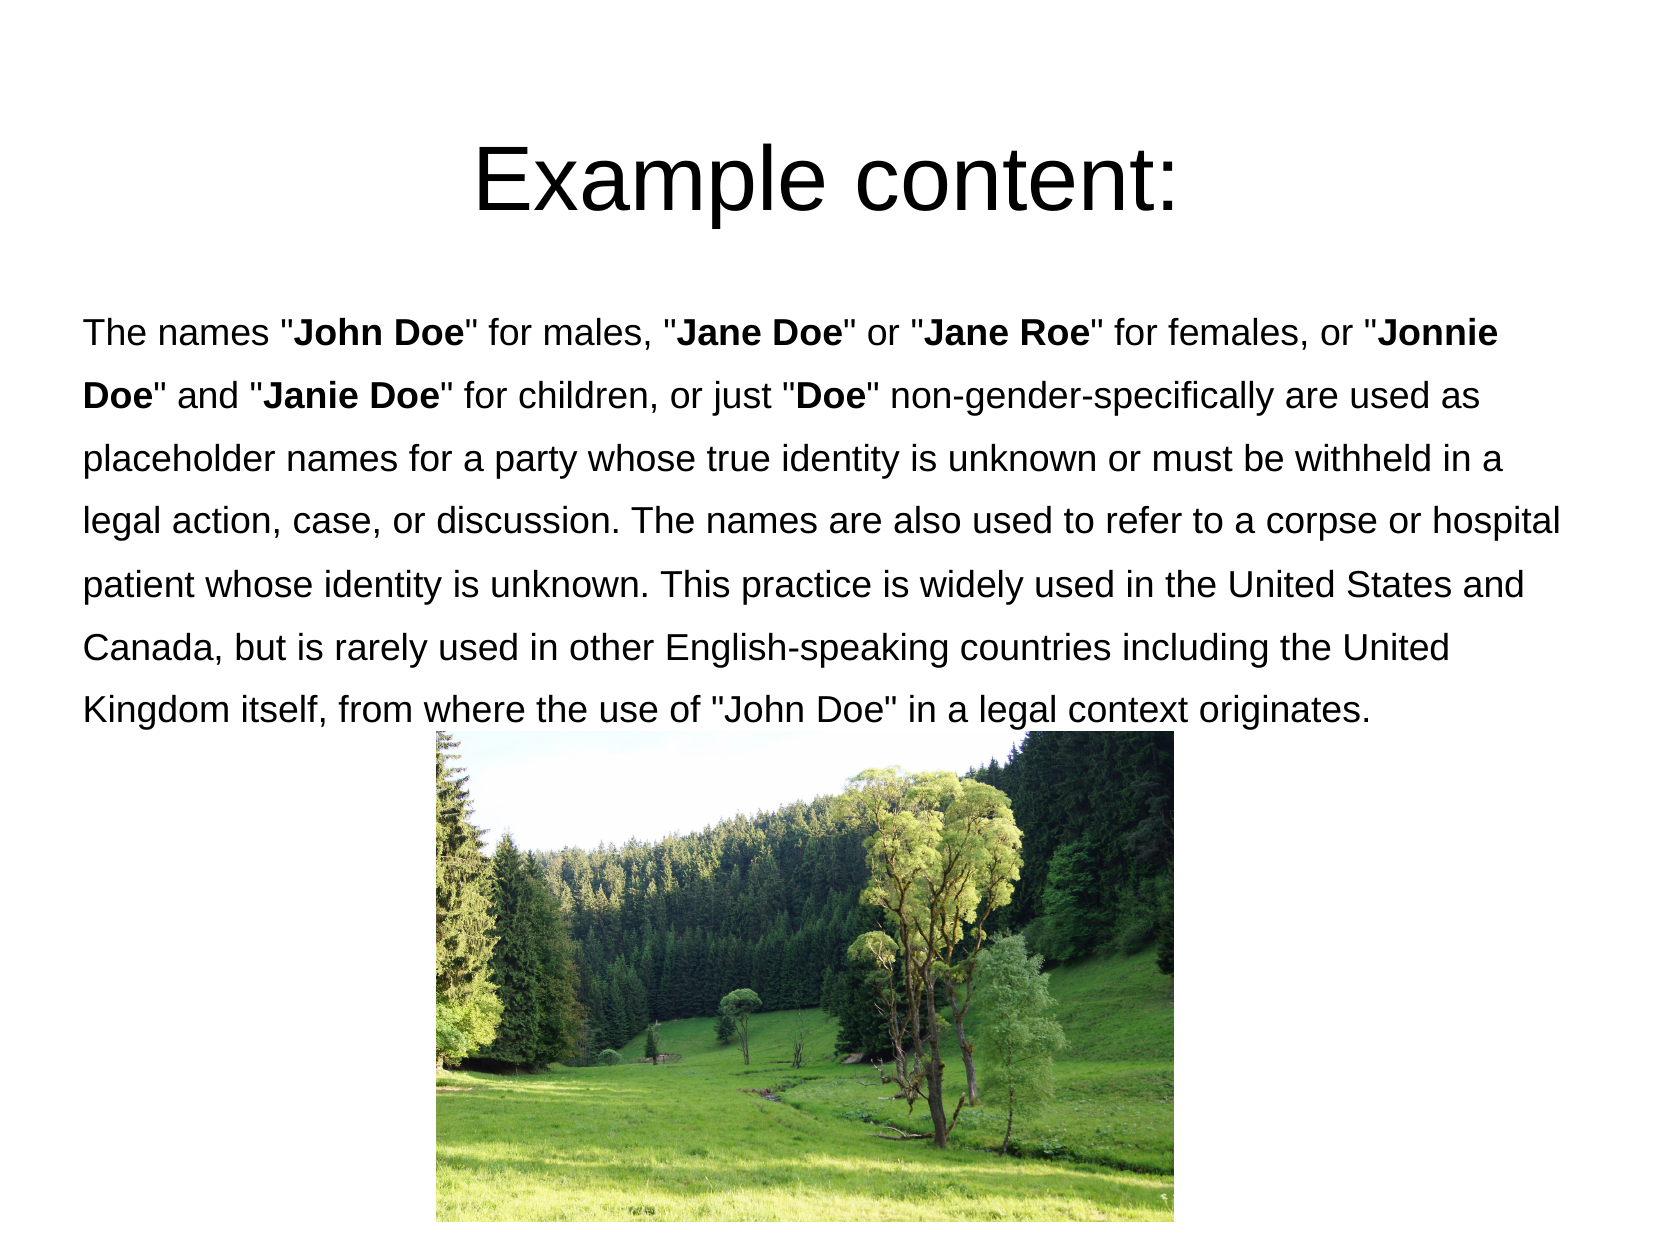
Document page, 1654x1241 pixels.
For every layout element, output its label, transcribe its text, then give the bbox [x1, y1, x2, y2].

list The names "John Doe" for males, "Jane Doe" or "Jane Roe" for females, or "Jonnie Doe" and "Janie Doe" for children, or just "Doe" non-gender-specifically are used as placeholder names for a party whose true identity is unknown or must be withheld in a legal action, case, or discussion. The names are also used to refer to a corpse or hospital patient whose identity is unknown. This practice is widely used in the United States and Canada, but is rarely used in other English-speaking countries including the United Kingdom itself, from where the use of "John Doe" in a legal context originates. [82, 290, 1571, 1109]
title Example content: [82, 49, 1571, 257]
picture [436, 731, 1174, 1222]
